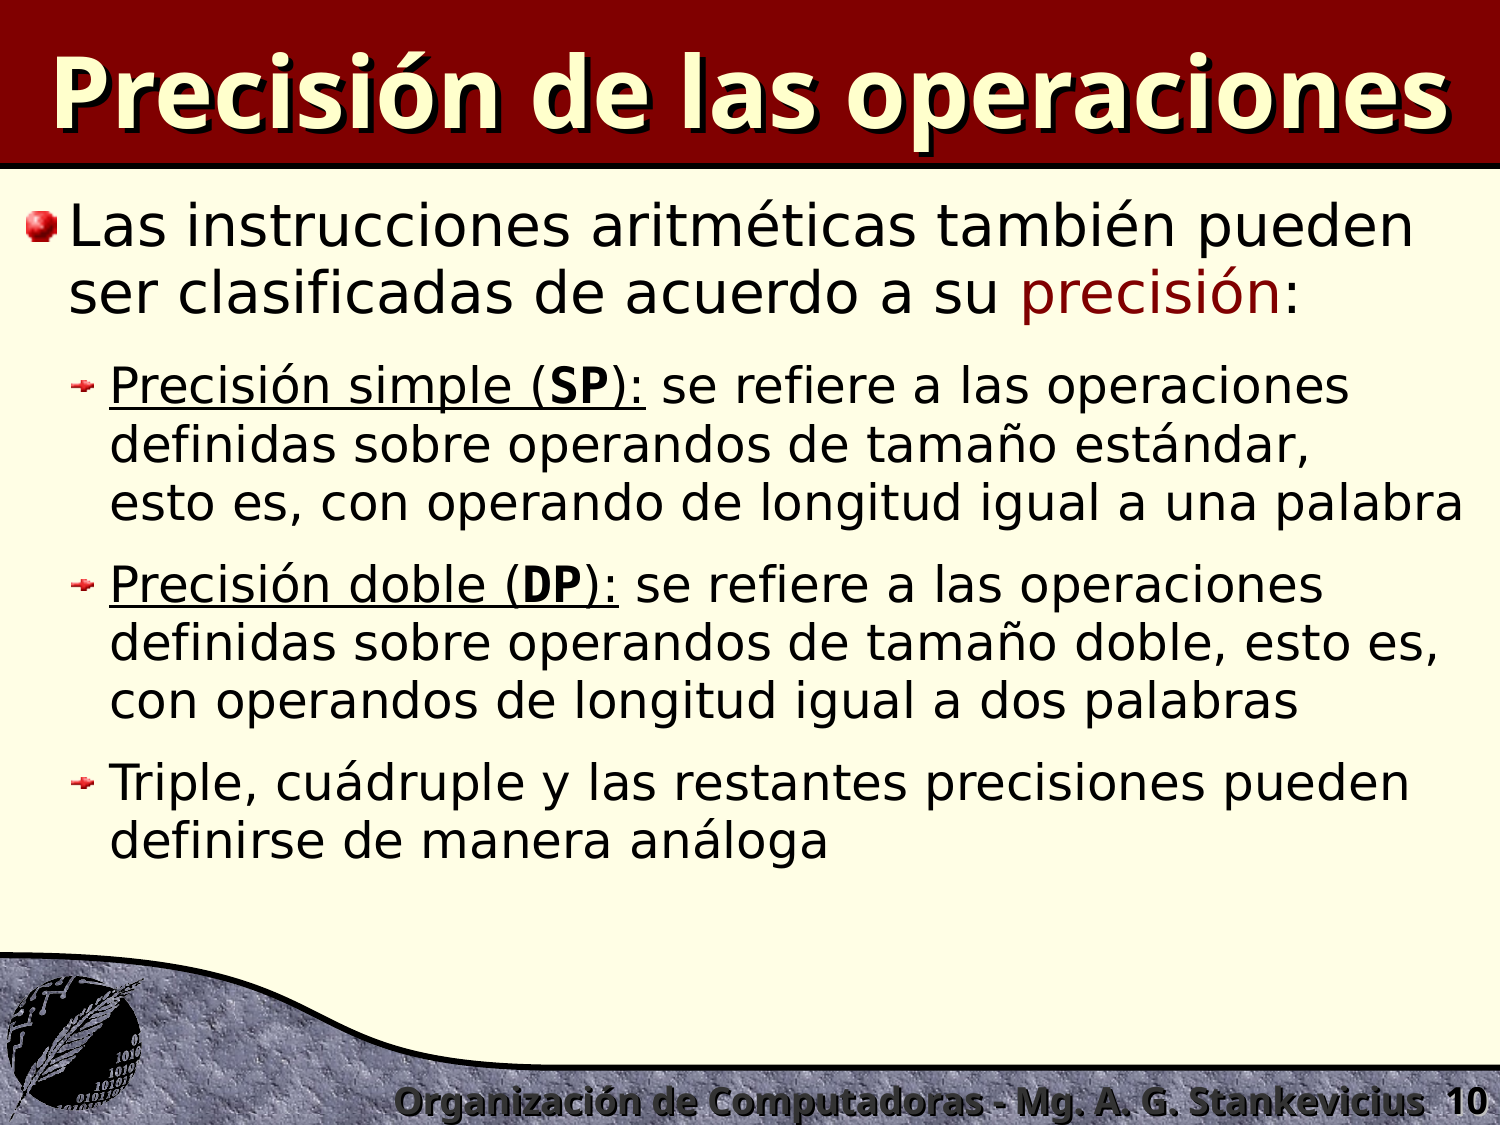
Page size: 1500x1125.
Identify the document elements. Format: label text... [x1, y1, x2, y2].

list Las instrucciones aritméticas también pueden ser clasificadas de acuerdo a su precisión: Precisión simple (SP): se refiere a las operaciones definidas sobre operandos de tamaño estándar, esto es, con operando de longitud igual a una palabra Precisión doble (DP): se refiere a las operaciones definidas sobre operandos de tamaño doble, esto es, con operandos de longitud igual a dos palabras Triple, cuádruple y las restantes precisiones pueden definirse de manera análoga [11, 192, 1486, 935]
picture [802, 1100, 806, 1110]
picture [448, 1100, 455, 1110]
title Precisión de las operaciones [15, 5, 1485, 160]
picture [0, 959, 1500, 1125]
picture [1058, 1100, 1065, 1110]
